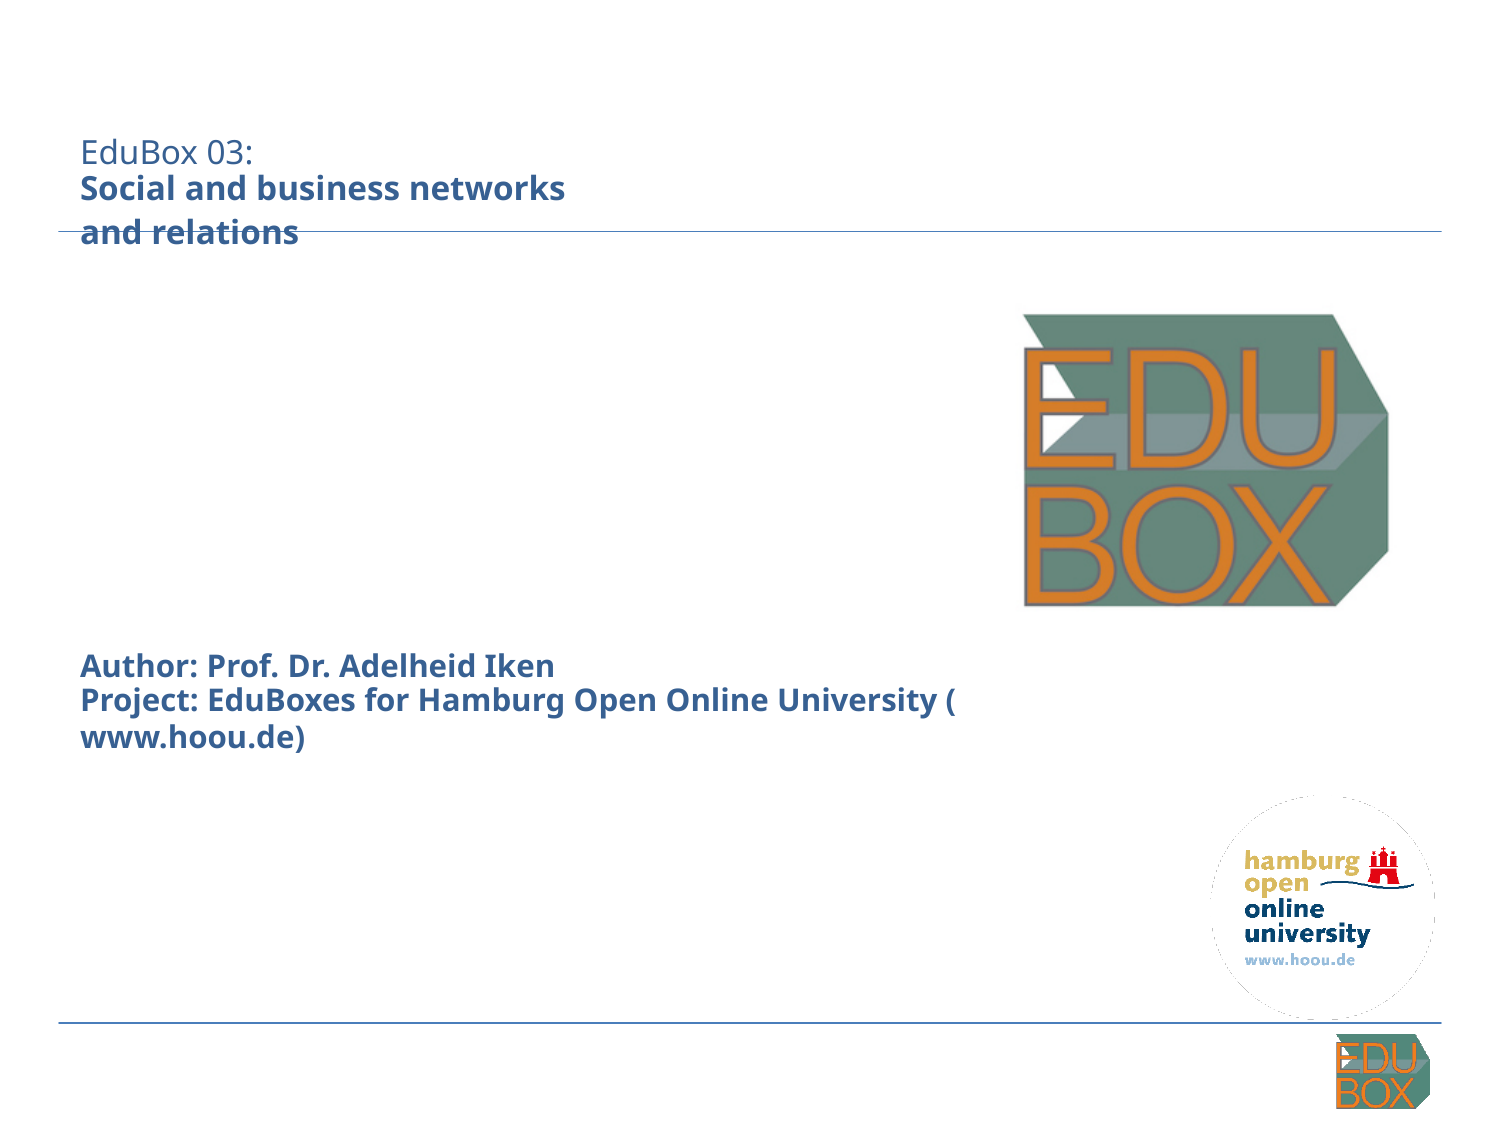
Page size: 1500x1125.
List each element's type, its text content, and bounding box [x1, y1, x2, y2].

list EduBox 03: Social and business networks and relations Author: Prof. Dr. Adelheid Iken Project: EduBoxes for Hamburg Open Online University (www.hoou.de) [53, 254, 1404, 1005]
picture [993, 293, 1419, 629]
picture [1210, 795, 1435, 1020]
picture [1328, 1028, 1437, 1114]
